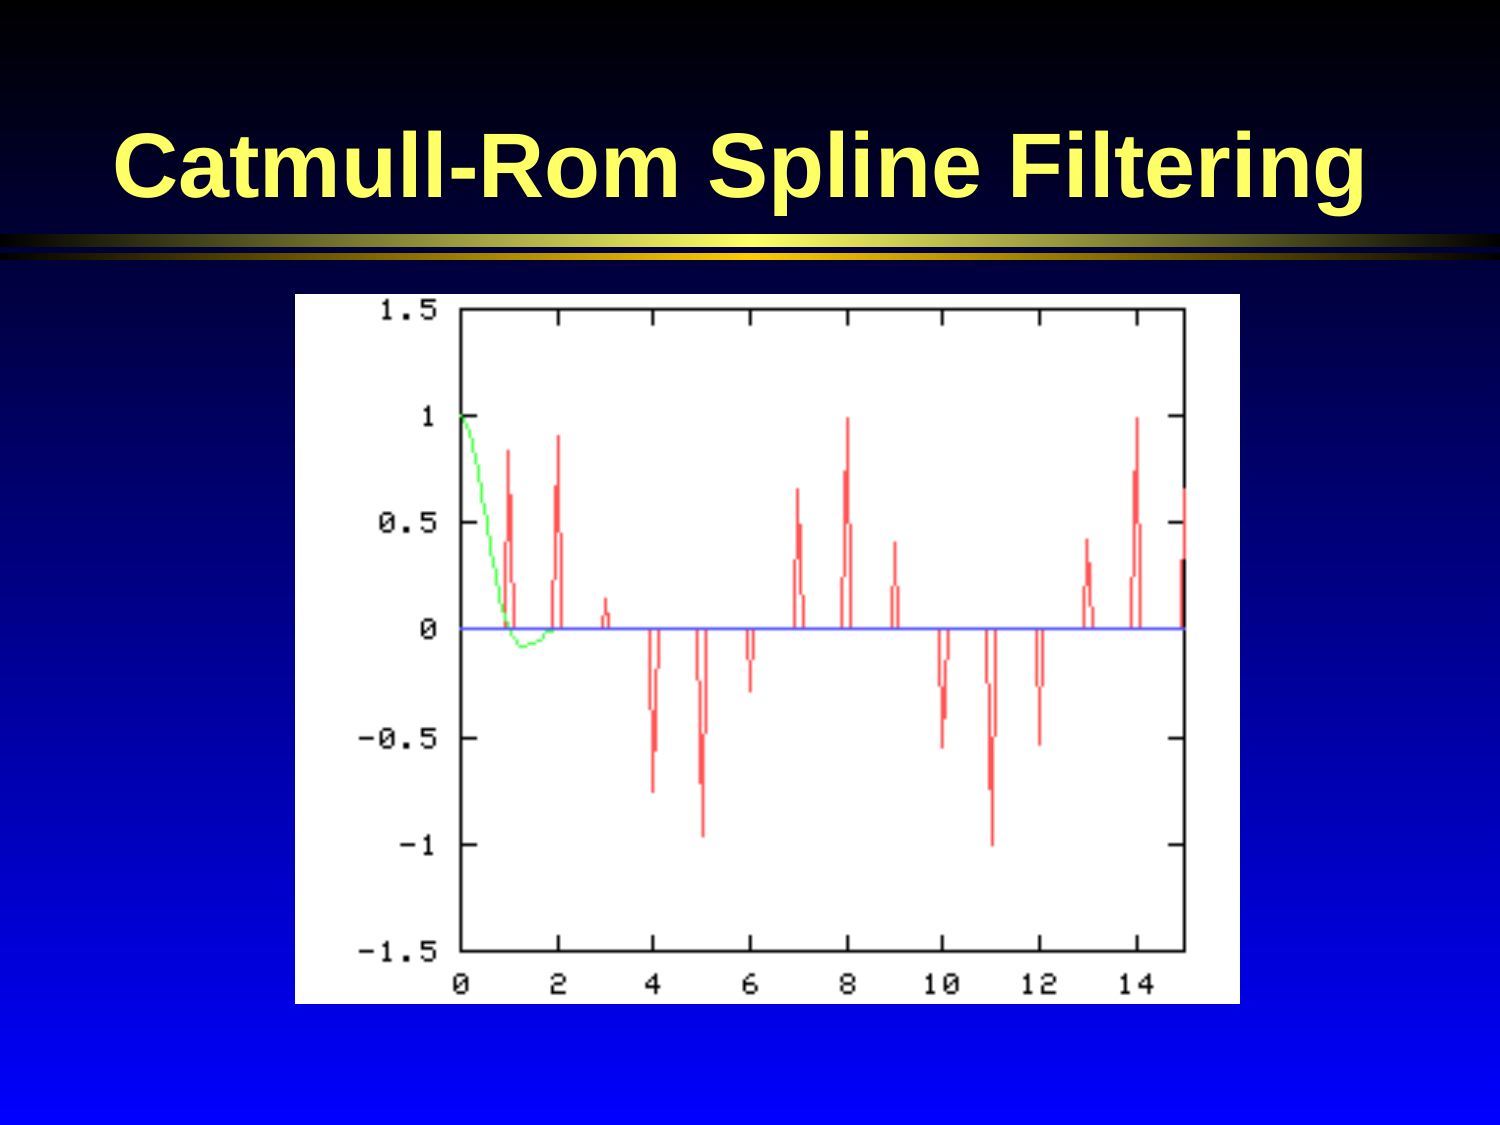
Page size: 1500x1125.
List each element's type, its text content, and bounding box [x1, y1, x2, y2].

title Catmull-Rom Spline Filtering [67, 4, 1416, 225]
picture [295, 294, 1240, 1004]
